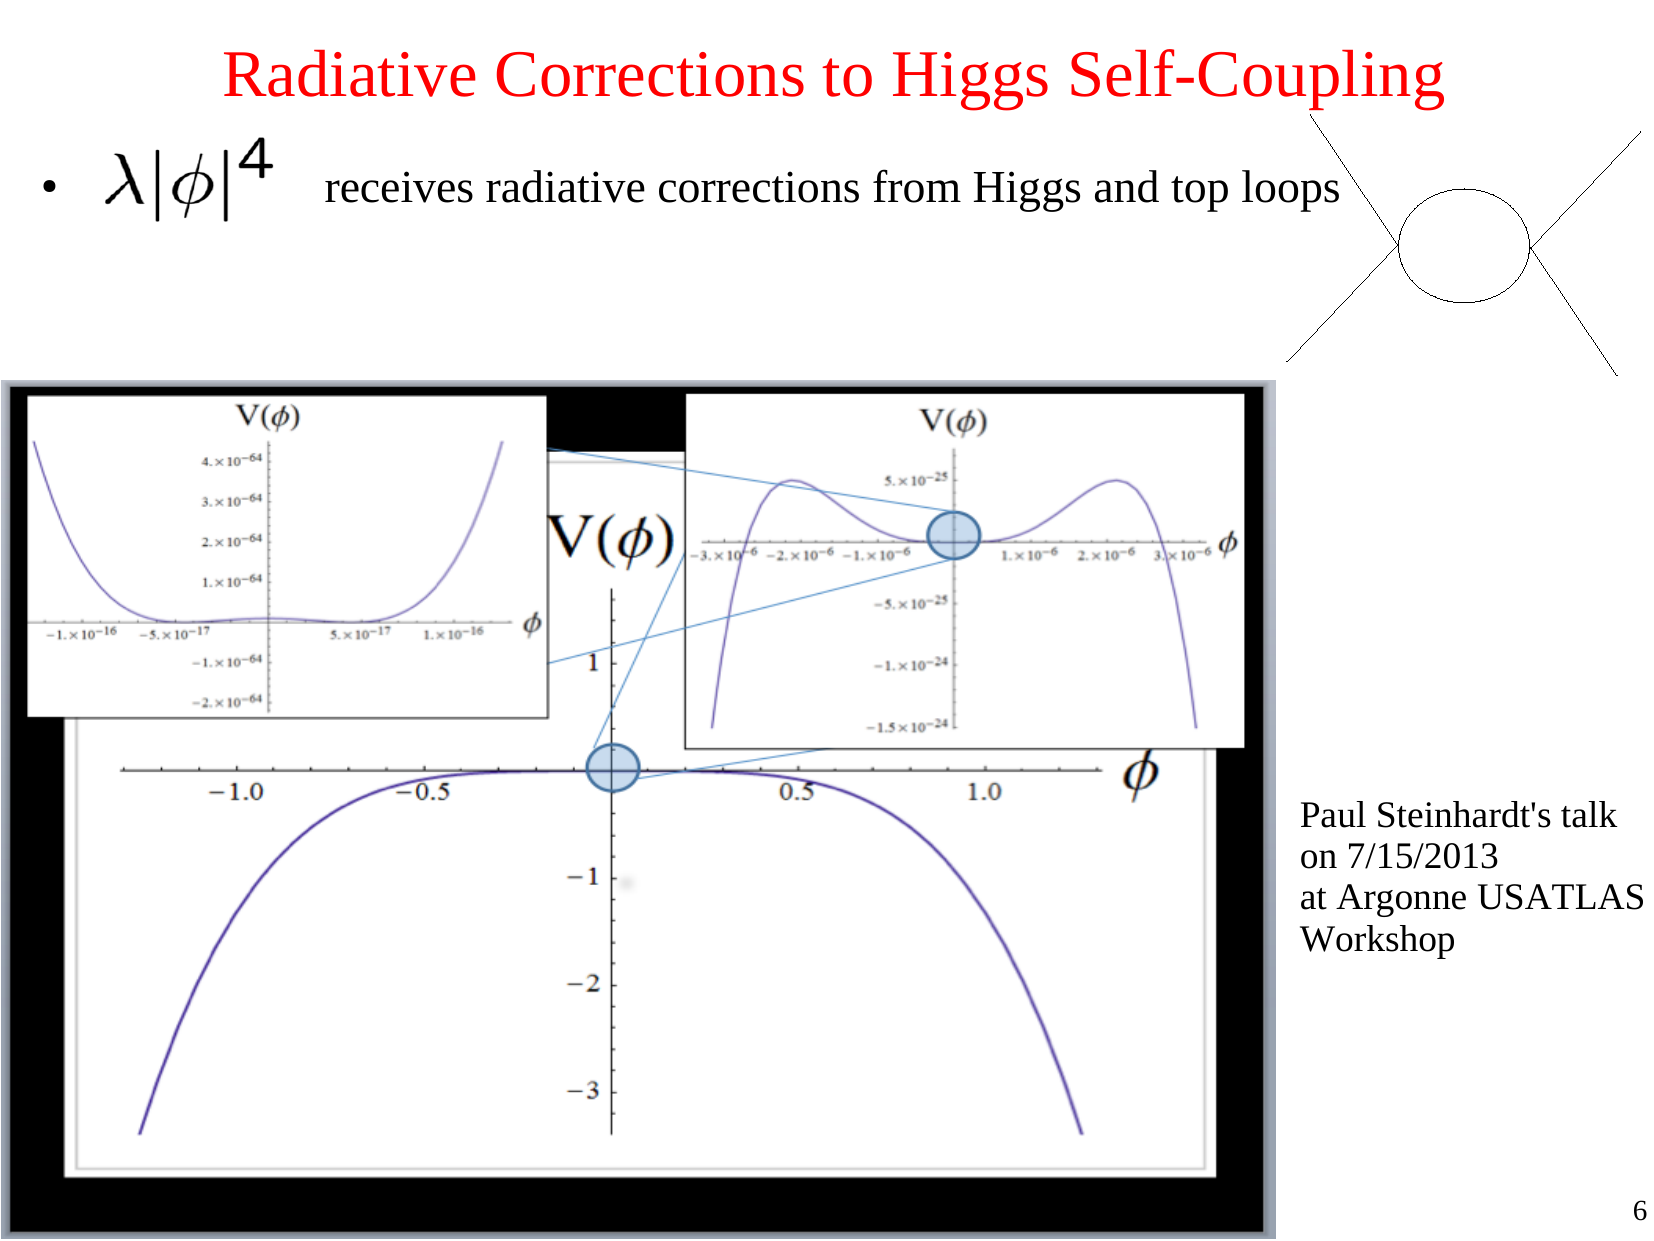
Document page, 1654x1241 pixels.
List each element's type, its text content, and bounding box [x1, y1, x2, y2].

picture [1, 380, 1276, 1239]
title Radiative Corrections to Higgs Self-Coupling [128, 5, 1541, 144]
text_box Paul Steinhardt's talk on 7/15/2013 at Argonne USATLAS Workshop [1299, 793, 1646, 960]
text_box [1398, 188, 1530, 303]
list receives radiative corrections from Higgs and top loops [23, 162, 1654, 944]
picture [96, 137, 278, 226]
